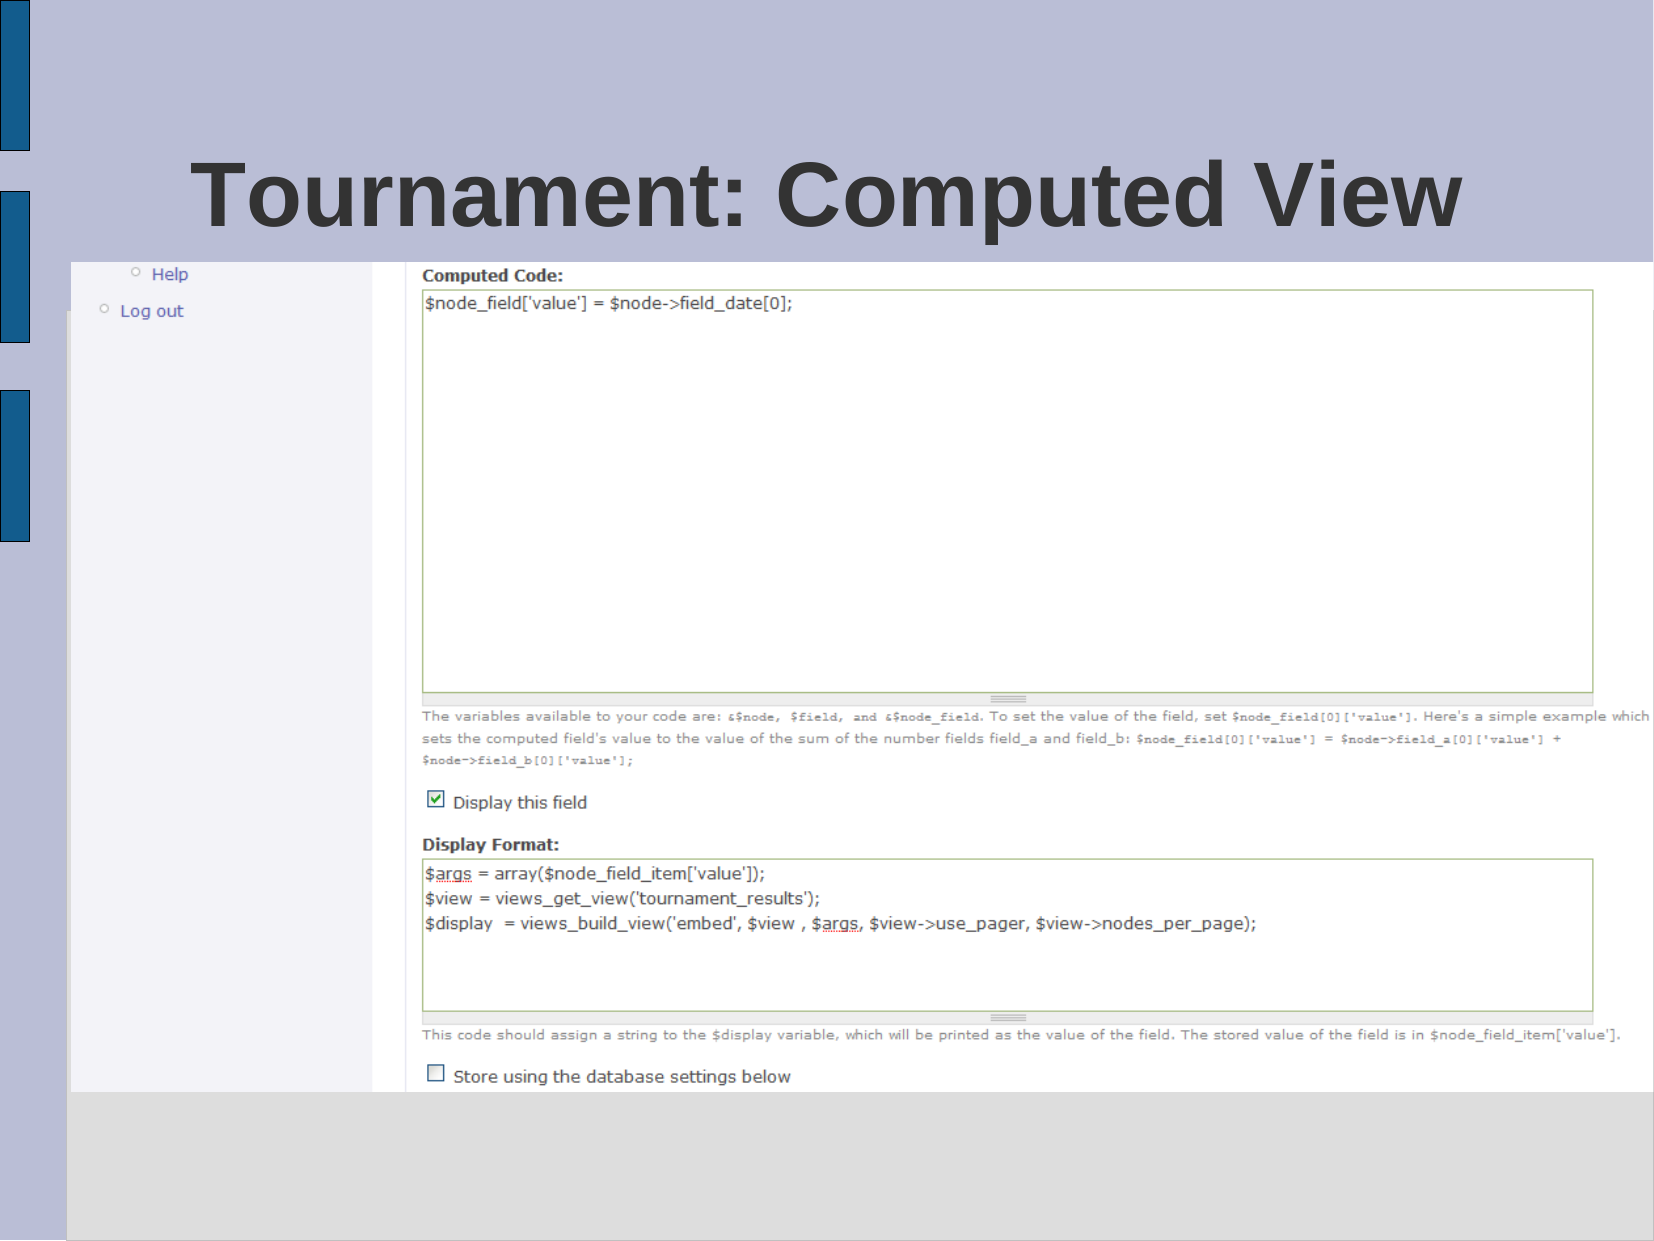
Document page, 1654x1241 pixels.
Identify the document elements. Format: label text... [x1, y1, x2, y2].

picture [71, 262, 1654, 1092]
title Tournament: Computed View [121, 91, 1534, 262]
